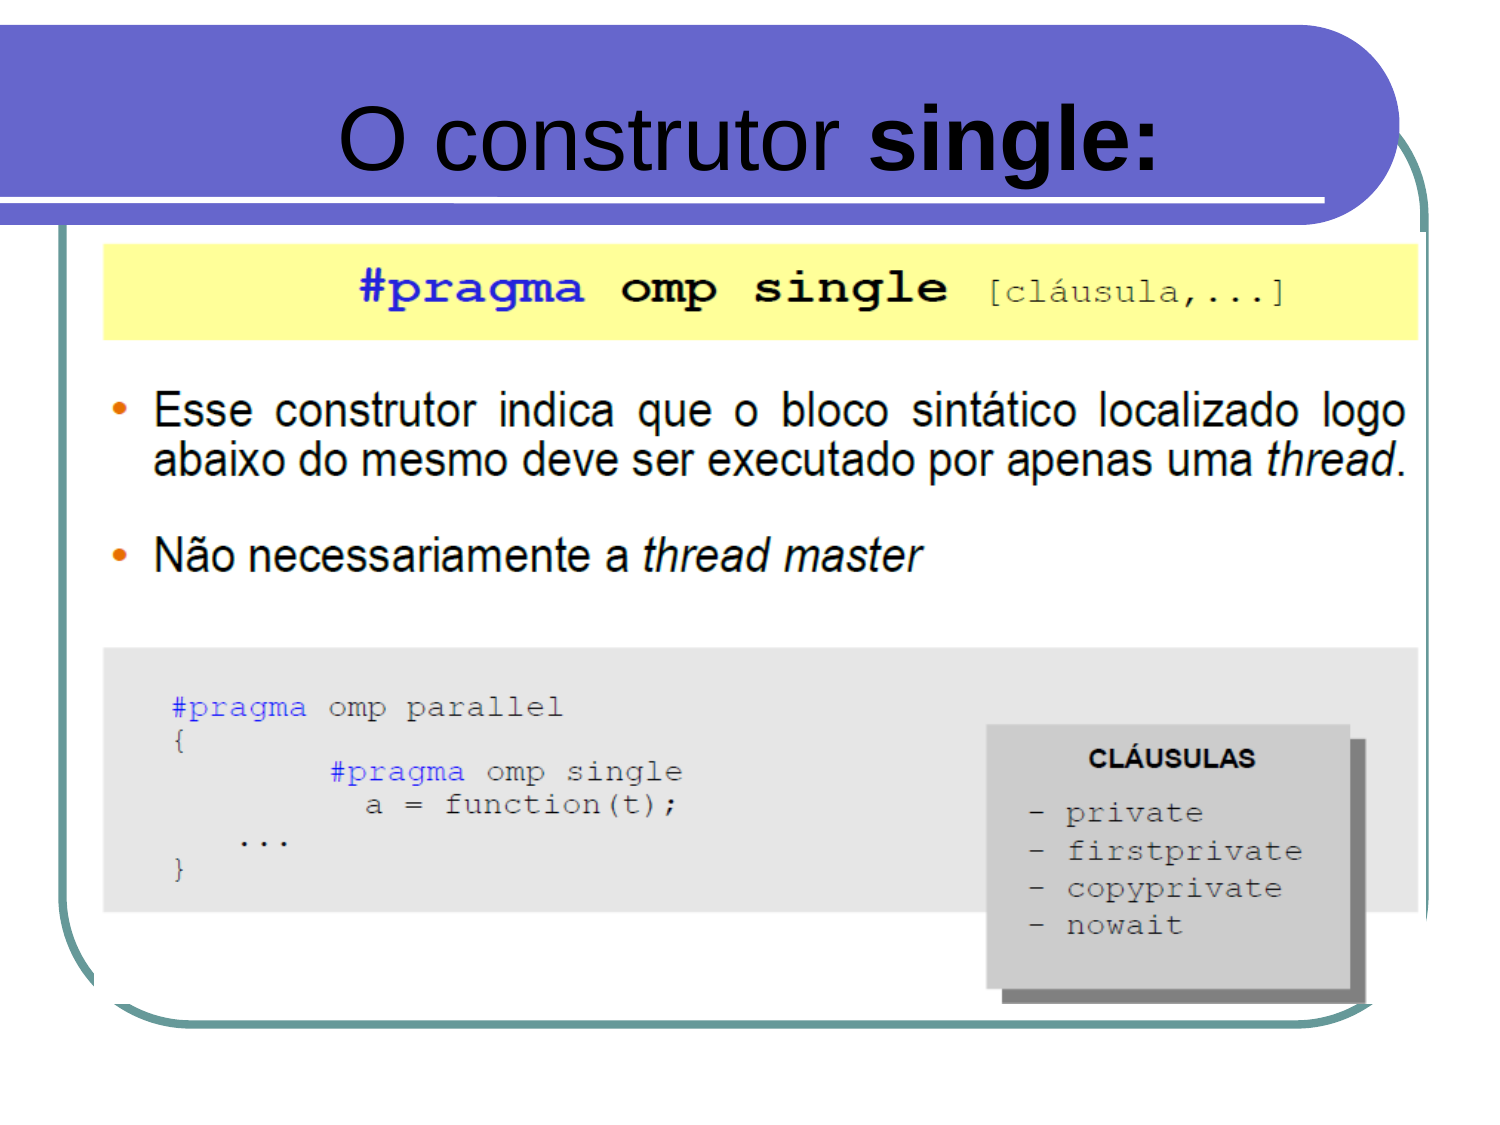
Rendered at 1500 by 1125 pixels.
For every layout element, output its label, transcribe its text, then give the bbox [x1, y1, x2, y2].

title O construtor single: [75, 44, 1425, 233]
picture [94, 232, 1426, 1004]
